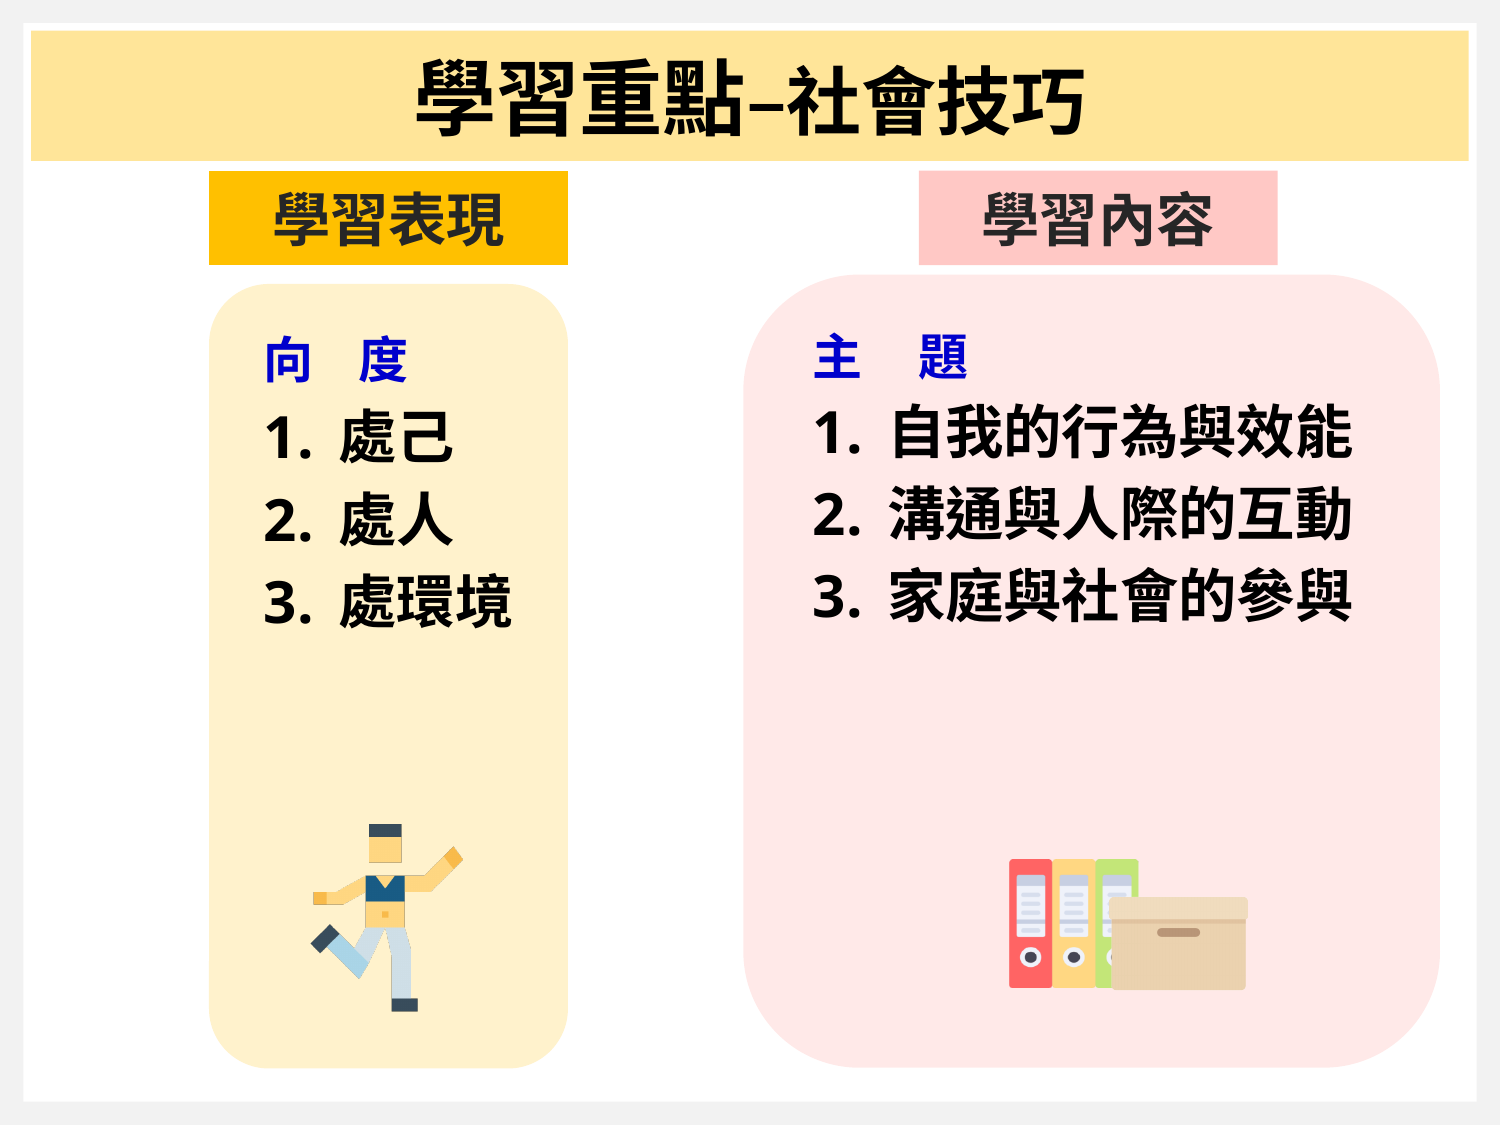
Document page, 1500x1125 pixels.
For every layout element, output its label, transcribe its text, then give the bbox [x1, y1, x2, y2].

text_box 學習內容 [919, 171, 1278, 265]
text_box 學習表現 [209, 171, 568, 265]
picture [281, 814, 489, 1021]
text_box 向 度 處己 處人 處環境 [248, 320, 529, 644]
text_box 學習重點–社會技巧 [31, 30, 1469, 161]
text_box [743, 274, 1441, 1068]
text_box 主 題 自我的行為與效能 溝通與人際的互動 家庭與社會的參與 [797, 318, 1400, 637]
picture [1004, 859, 1248, 1008]
text_box [208, 283, 568, 1069]
